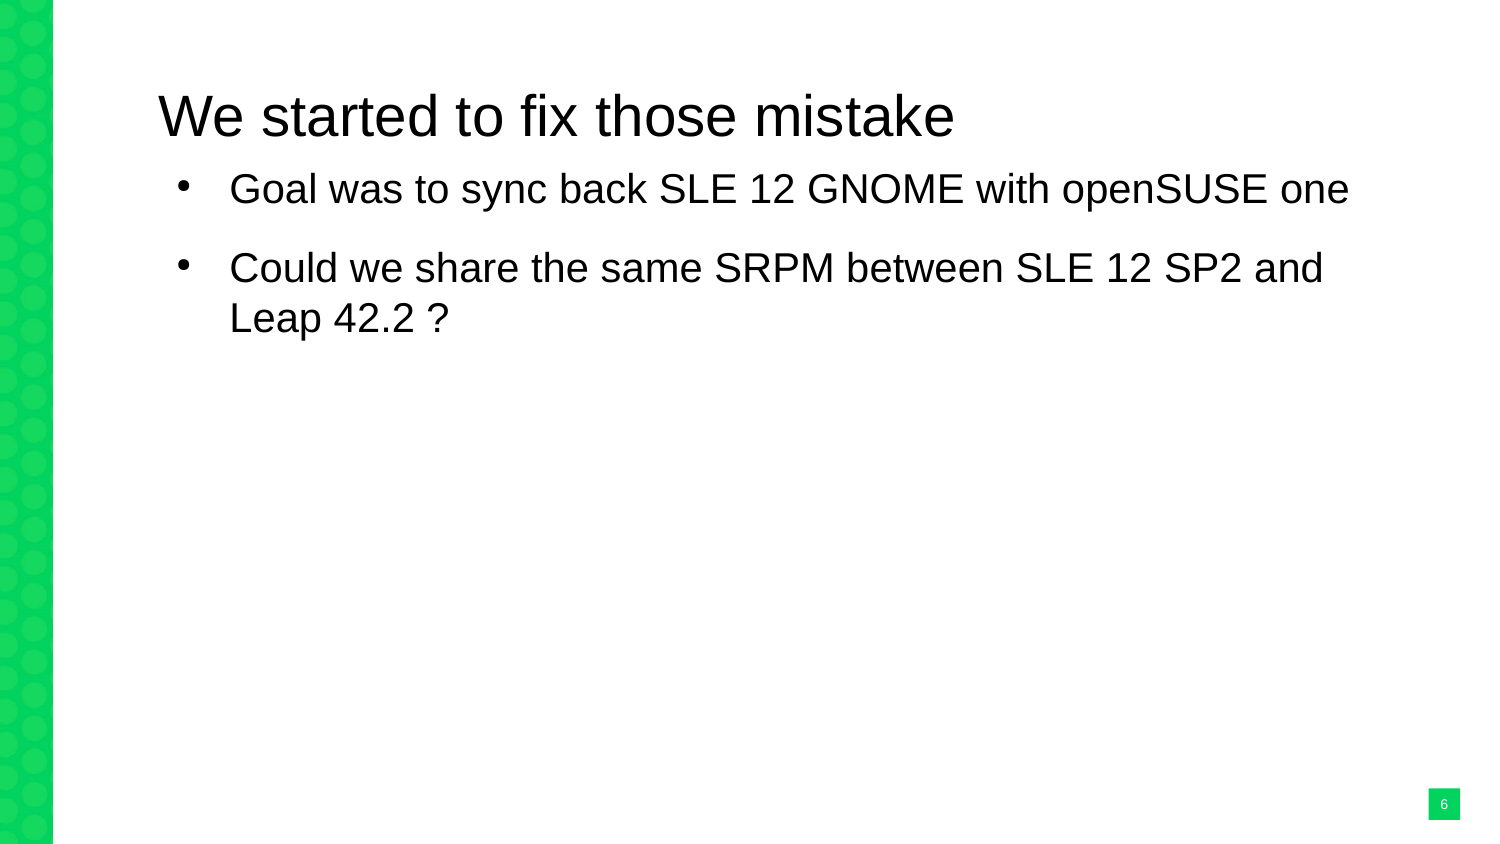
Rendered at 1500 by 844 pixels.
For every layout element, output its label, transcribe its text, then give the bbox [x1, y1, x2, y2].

picture [0, 0, 61, 844]
text_box 1 [1428, 788, 1461, 820]
list Goal was to sync back SLE 12 GNOME with openSUSE one Could we share the same SRPM between SLE 12 SP2 and Leap 42.2 ? [143, 154, 1397, 766]
title We started to fix those mistake [143, 70, 1397, 135]
